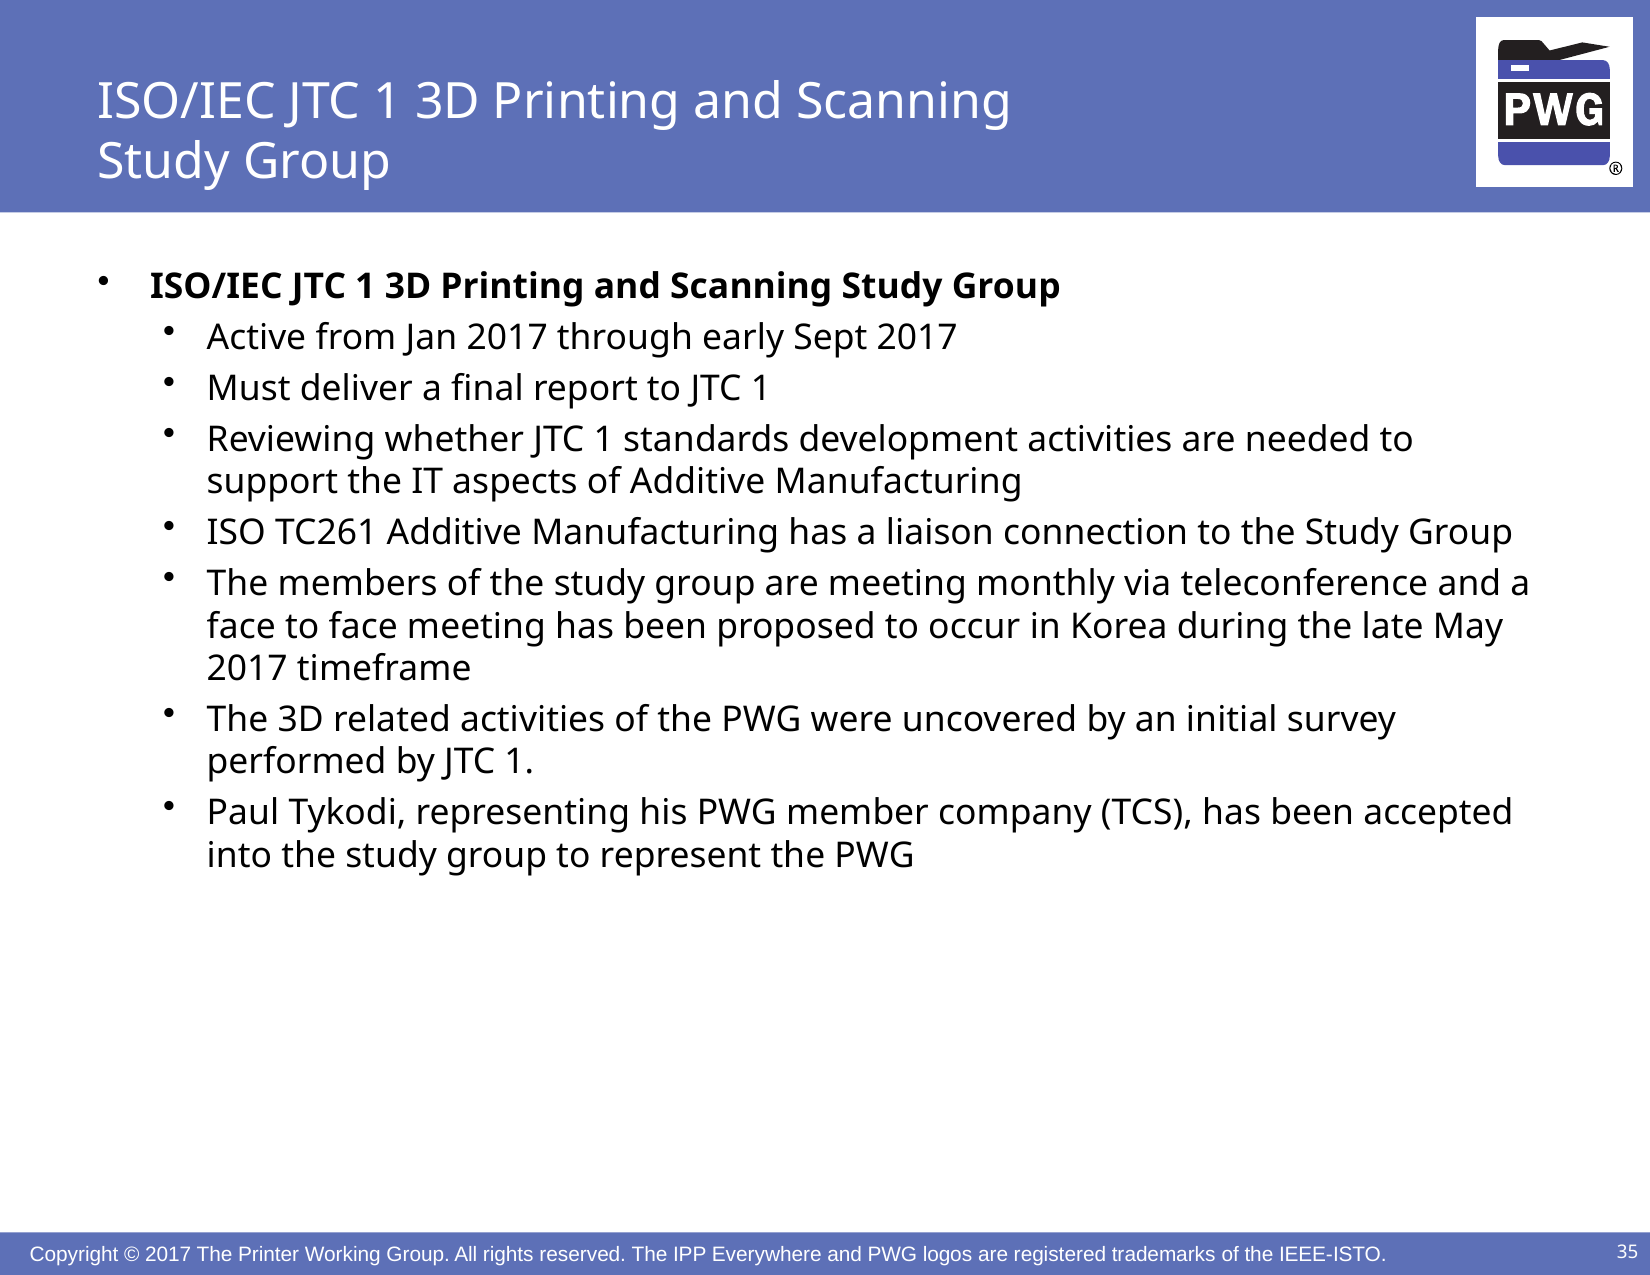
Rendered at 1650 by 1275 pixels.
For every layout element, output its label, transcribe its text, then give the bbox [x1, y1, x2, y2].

list ISO/IEC JTC 1 3D Printing and Scanning Study Group Active from Jan 2017 through early Sept 2017 Must deliver a final report to JTC 1 Reviewing whether JTC 1 standards development activities are needed to support the IT aspects of Additive Manufacturing ISO TC261 Additive Manufacturing has a liaison connection to the Study Group The members of the study group are meeting monthly via teleconference and a face to face meeting has been proposed to occur in Korea during the late May 2017 timeframe The 3D related activities of the PWG were uncovered by an initial survey performed by JTC 1. Paul Tykodi, representing his PWG member company (TCS), has been accepted into the study group to represent the PWG [82, 254, 1568, 1233]
title ISO/IEC JTC 1 3D Printing and Scanning Study Group [82, 8, 1449, 198]
